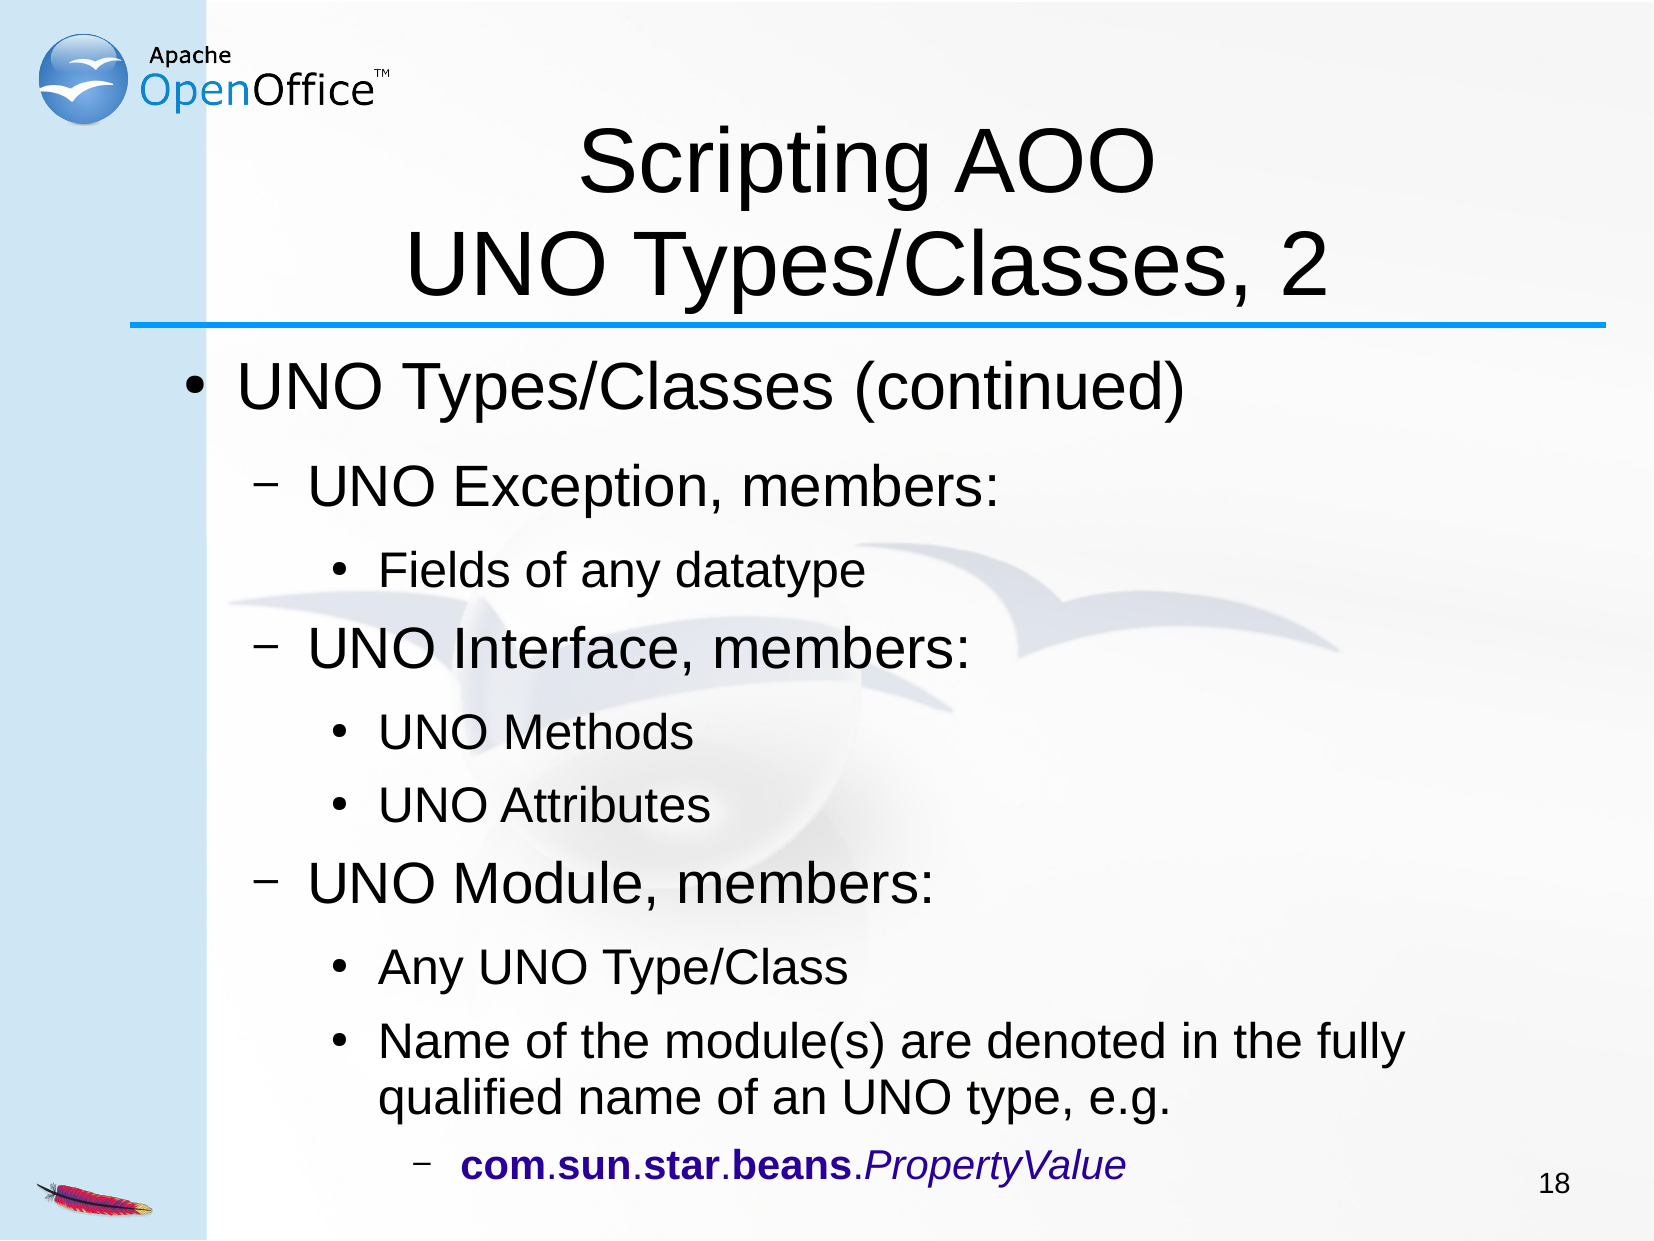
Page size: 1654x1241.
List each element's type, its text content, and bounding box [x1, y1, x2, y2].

picture [35, 2, 1654, 1241]
picture [35, 1181, 154, 1219]
title Scripting AOO UNO Types/Classes, 2 [165, 108, 1571, 316]
list UNO Types/Classes (continued) UNO Exception, members: Fields of any datatype UNO Interface, members: UNO Methods UNO Attributes UNO Module, members: Any UNO Type/Class Name of the module(s) are denoted in the fully qualified name of an UNO type, e.g. com.sun.star.beans.PropertyValue [165, 349, 1571, 1189]
